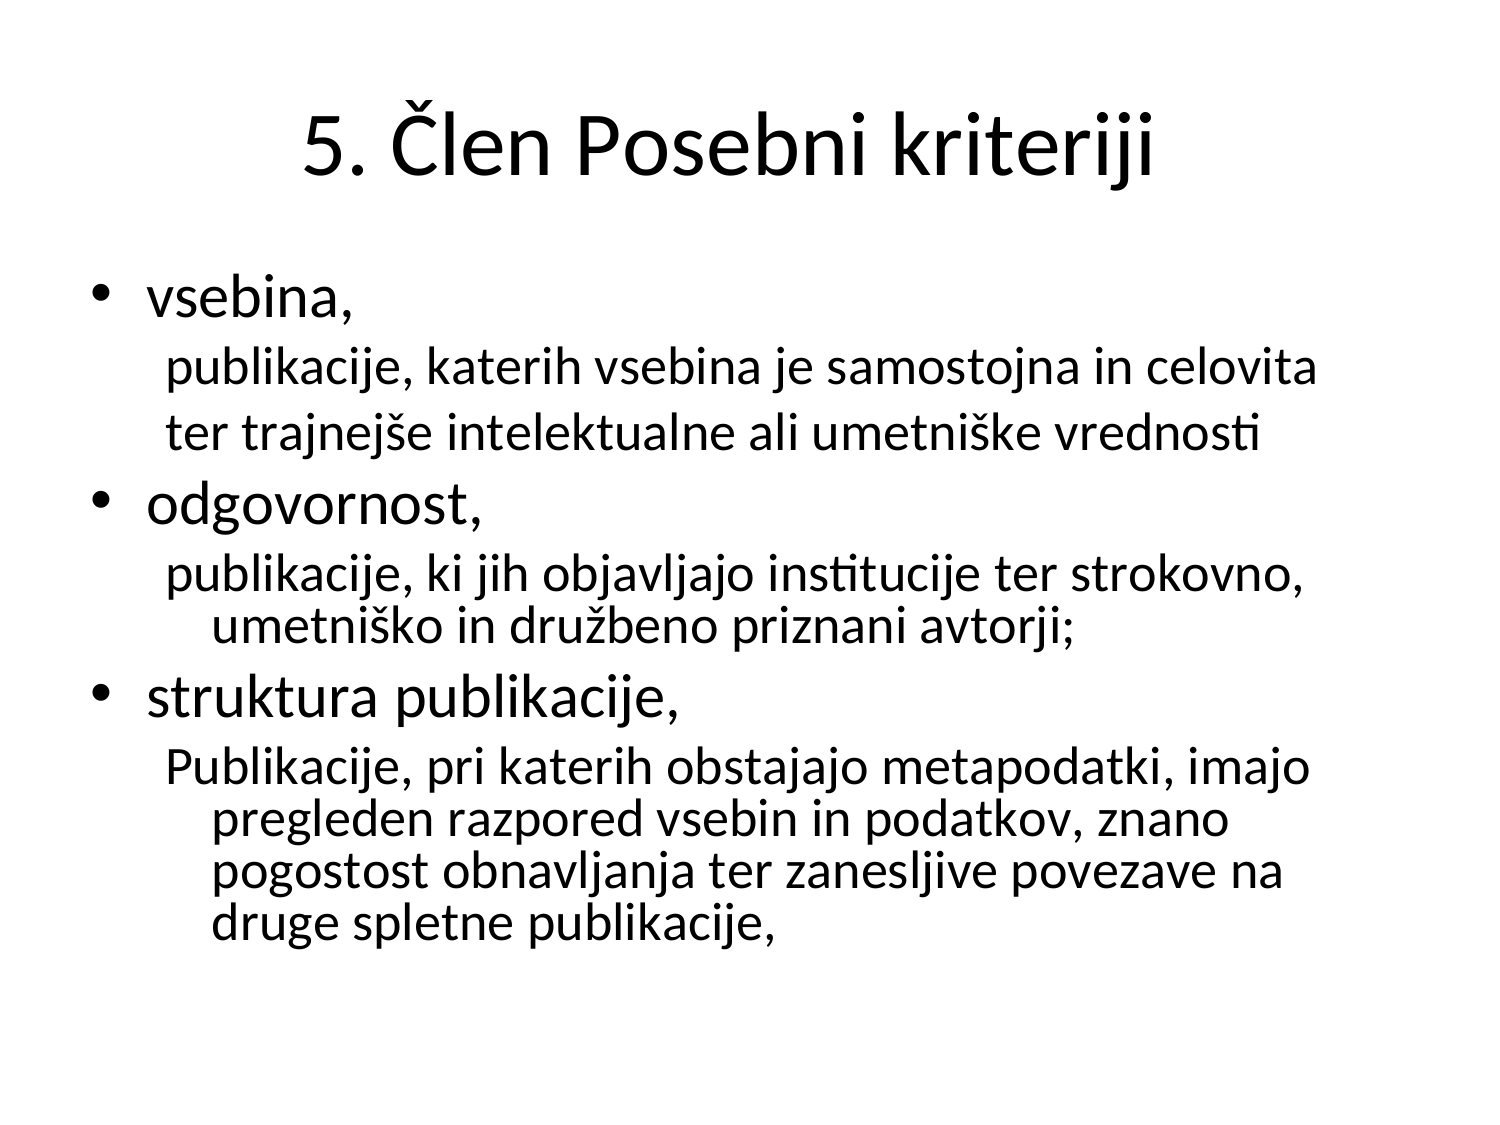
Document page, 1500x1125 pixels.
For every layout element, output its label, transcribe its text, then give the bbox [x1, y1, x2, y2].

title 5. Člen Posebni kriteriji [75, 45, 1426, 233]
list vsebina, publikacije, katerih vsebina je samostojna in celovita ter trajnejše intelektualne ali umetniške vrednosti odgovornost, publikacije, ki jih objavljajo institucije ter strokovno, umetniško in družbeno priznani avtorji; struktura publikacije, Publikacije, pri katerih obstajajo metapodatki, imajo pregleden razpored vsebin in podatkov, znano pogostost obnavljanja ter zanesljive povezave na druge spletne publikacije, [75, 262, 1426, 1011]
